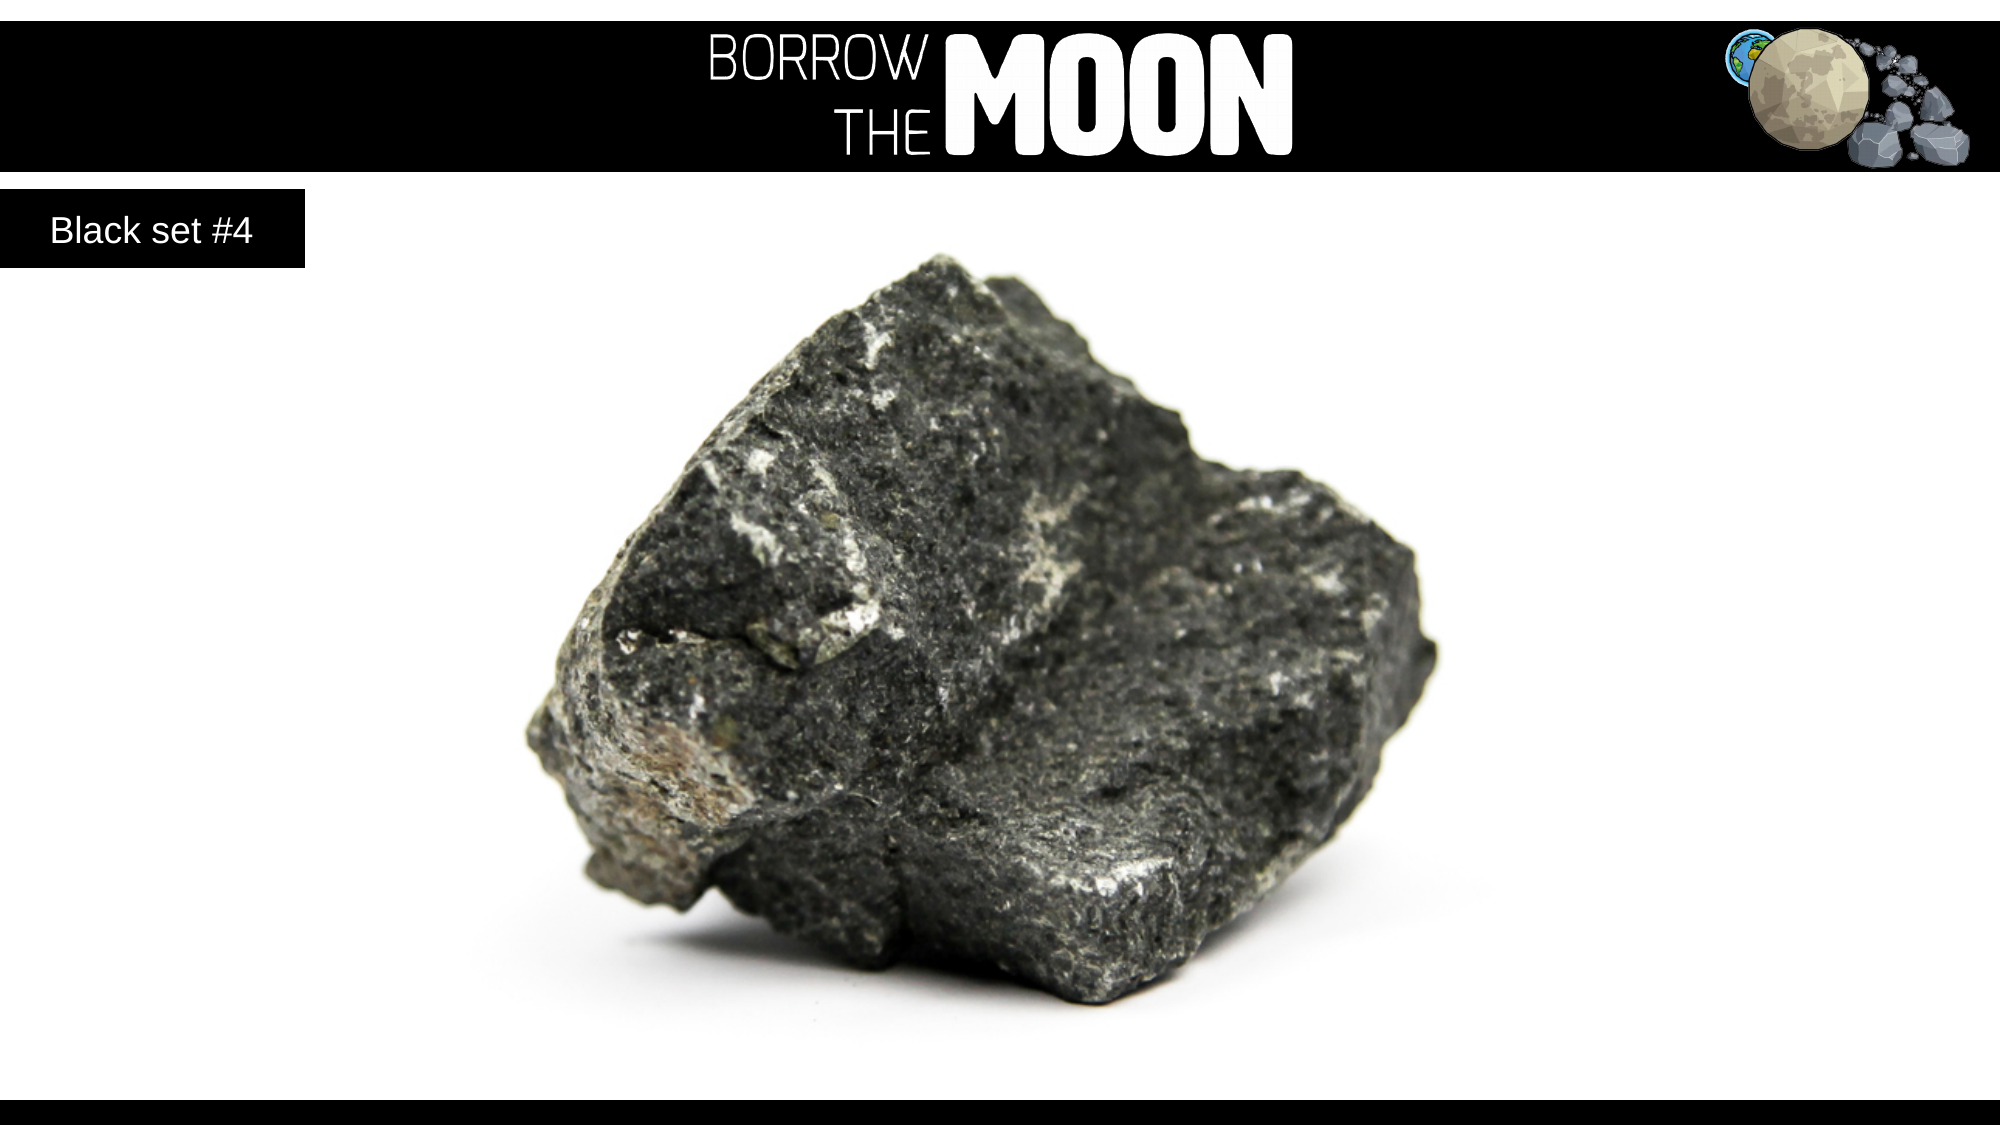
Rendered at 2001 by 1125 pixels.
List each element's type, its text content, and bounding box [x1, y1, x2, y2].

picture [343, 196, 1657, 1072]
text_box Black set #4 [0, 189, 305, 268]
